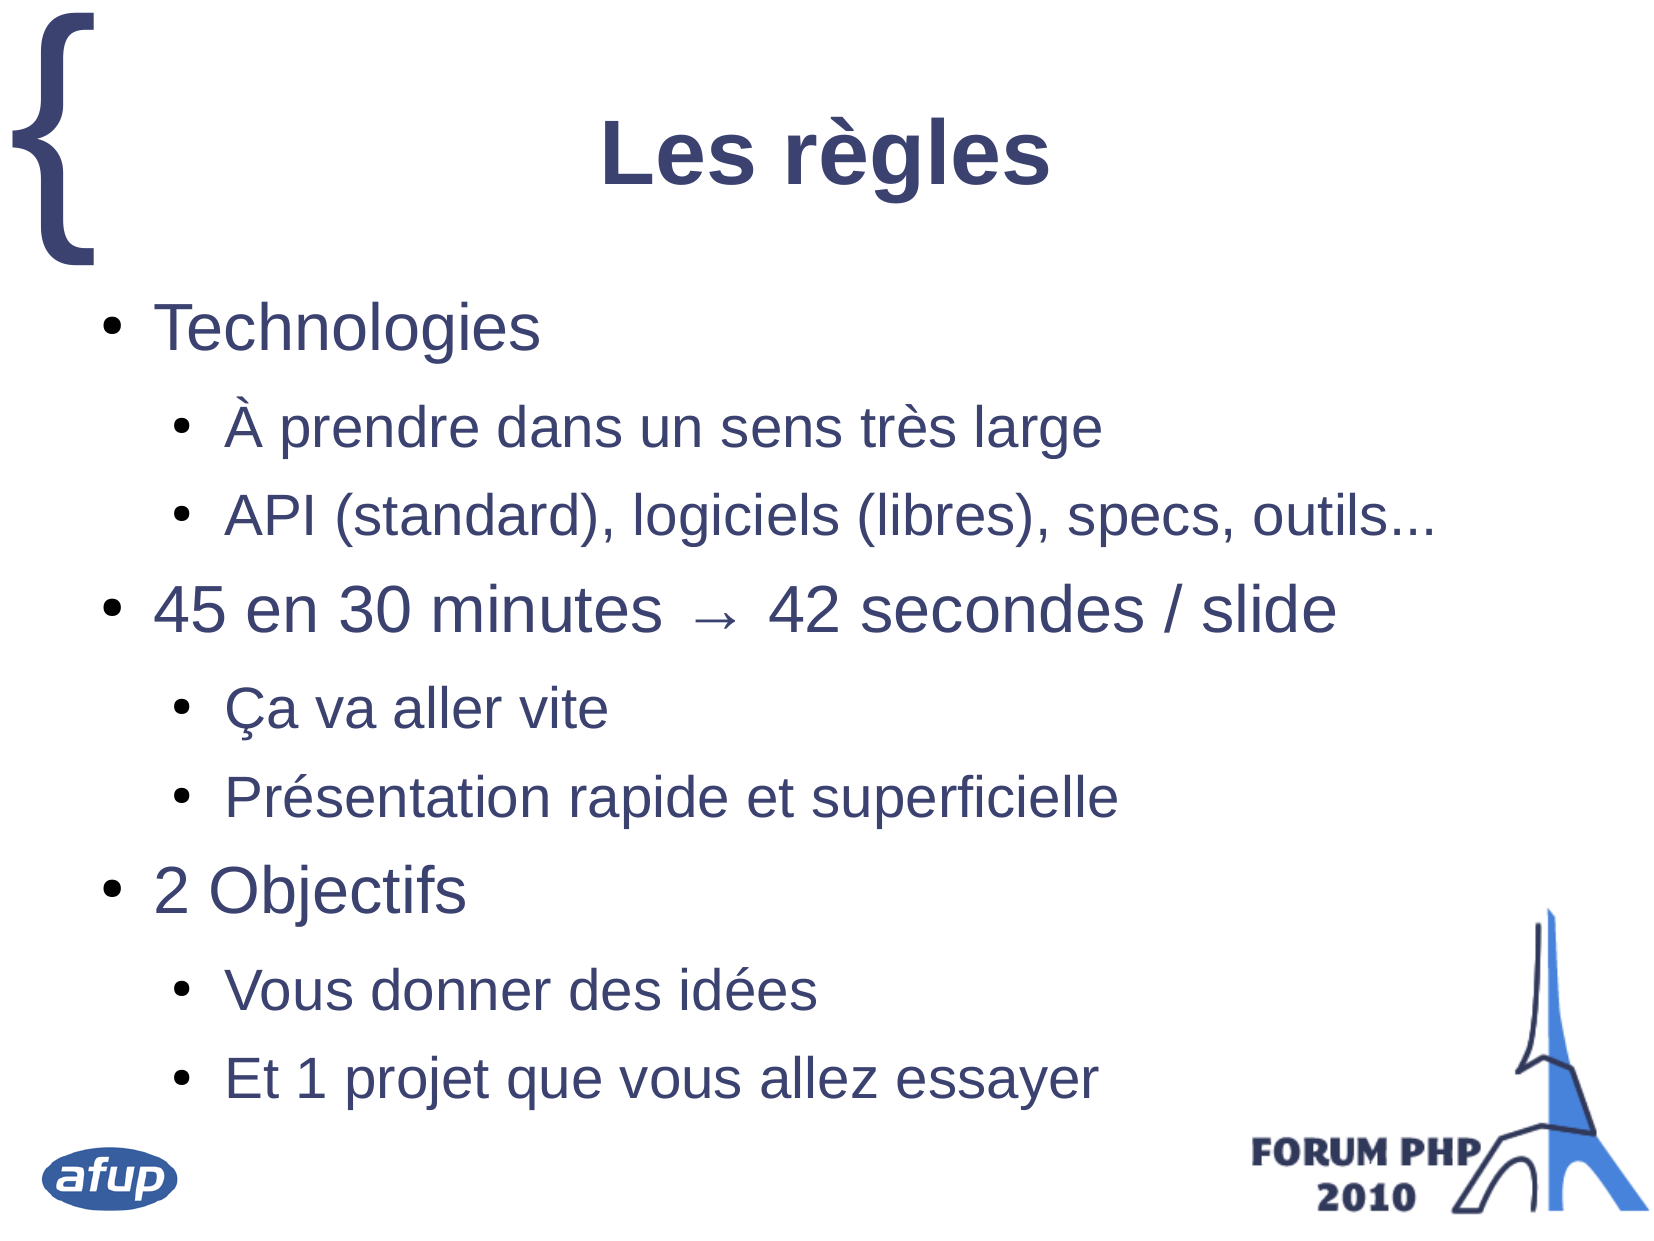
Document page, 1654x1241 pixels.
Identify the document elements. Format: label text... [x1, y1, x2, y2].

picture [1240, 872, 1650, 1241]
list Technologies À prendre dans un sens très large API (standard), logiciels (libres), specs, outils... 45 en 30 minutes → 42 secondes / slide Ça va aller vite Présentation rapide et superficielle 2 Objectifs Vous donner des idées Et 1 projet que vous allez essayer [82, 290, 1571, 1112]
picture [41, 1146, 178, 1211]
title Les règles [82, 56, 1571, 250]
